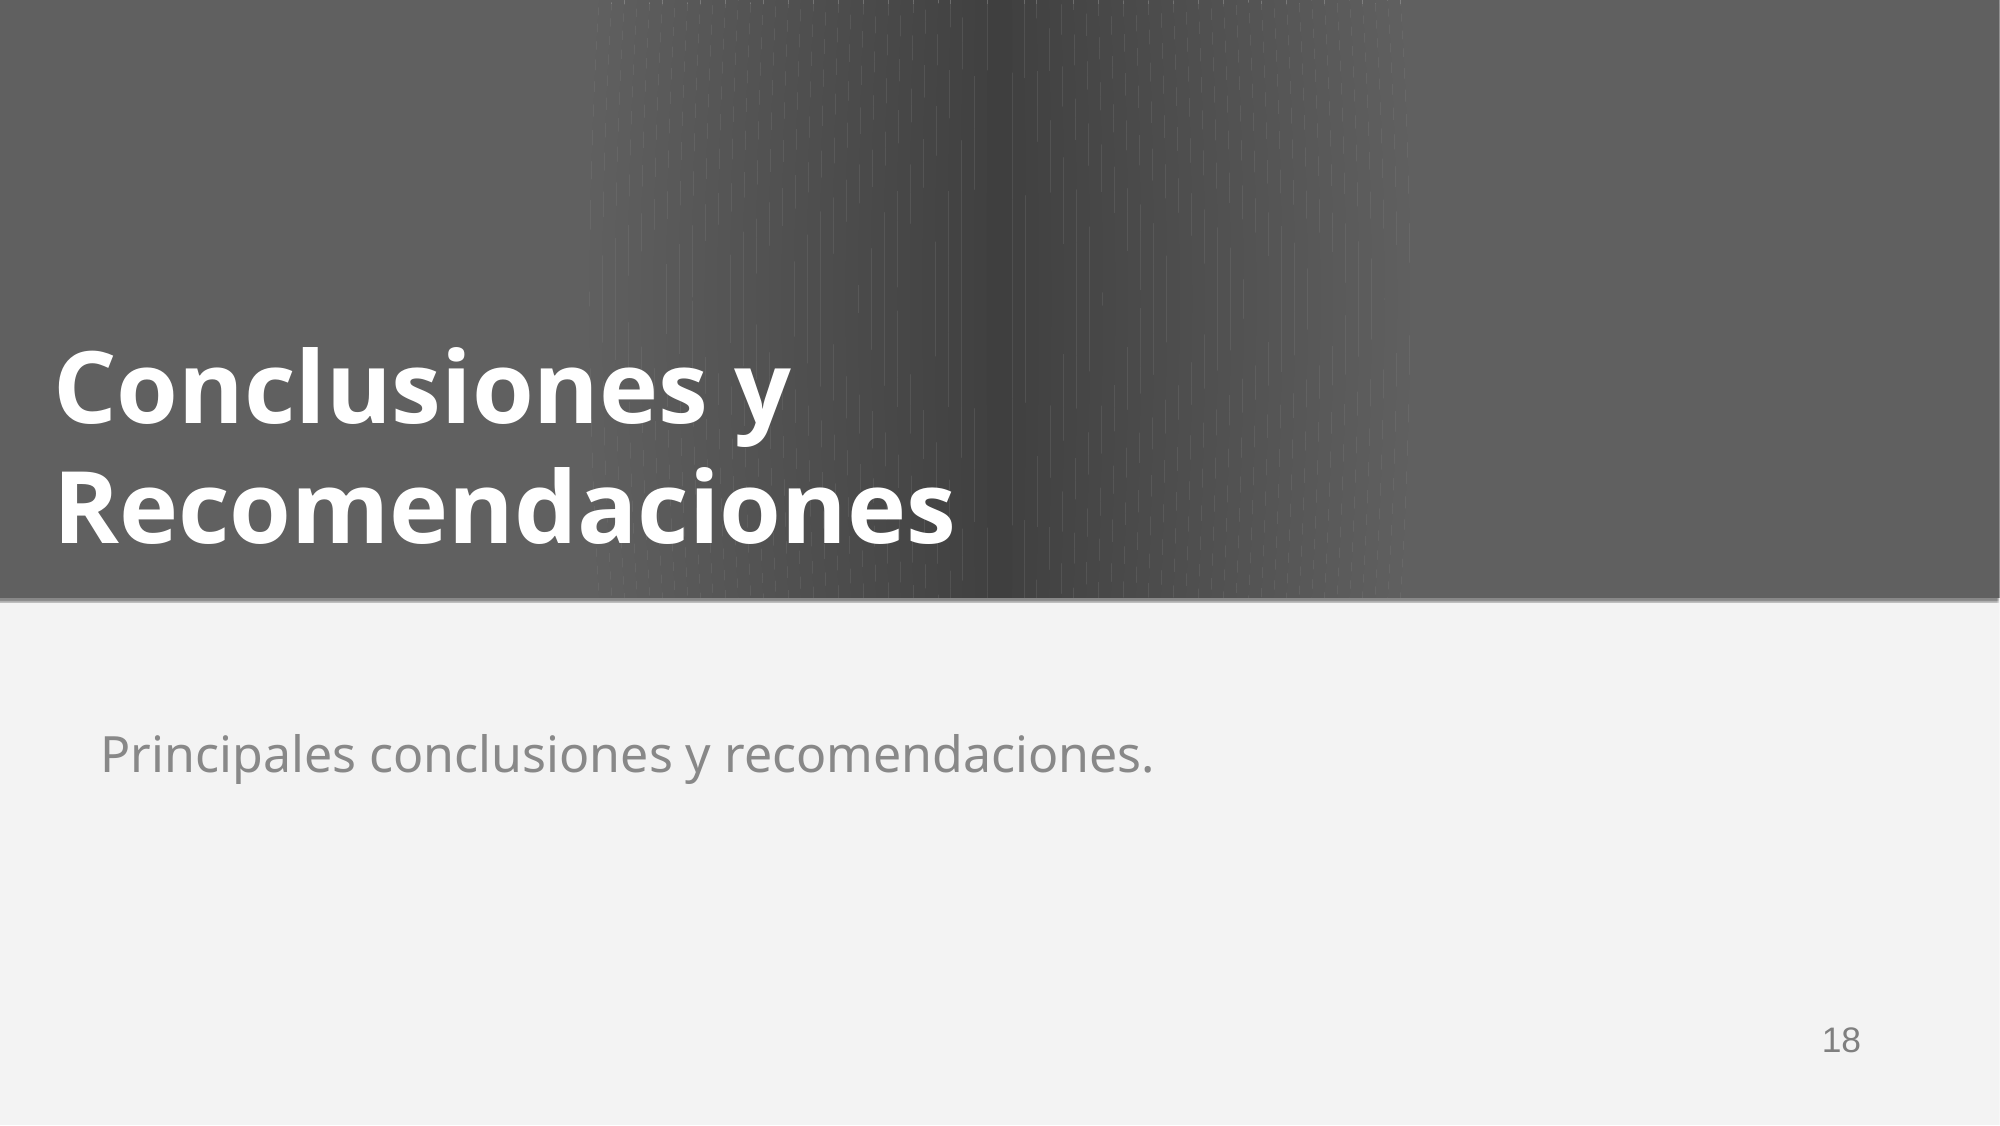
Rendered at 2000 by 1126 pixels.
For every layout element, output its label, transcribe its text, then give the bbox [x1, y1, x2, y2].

slide_number <number> [1412, 1008, 1880, 1069]
text_box Conclusiones y Recomendaciones [53, 327, 1697, 560]
text_box Principales conclusiones y recomendaciones. [72, 668, 1928, 806]
text_box [0, 0, 2000, 598]
